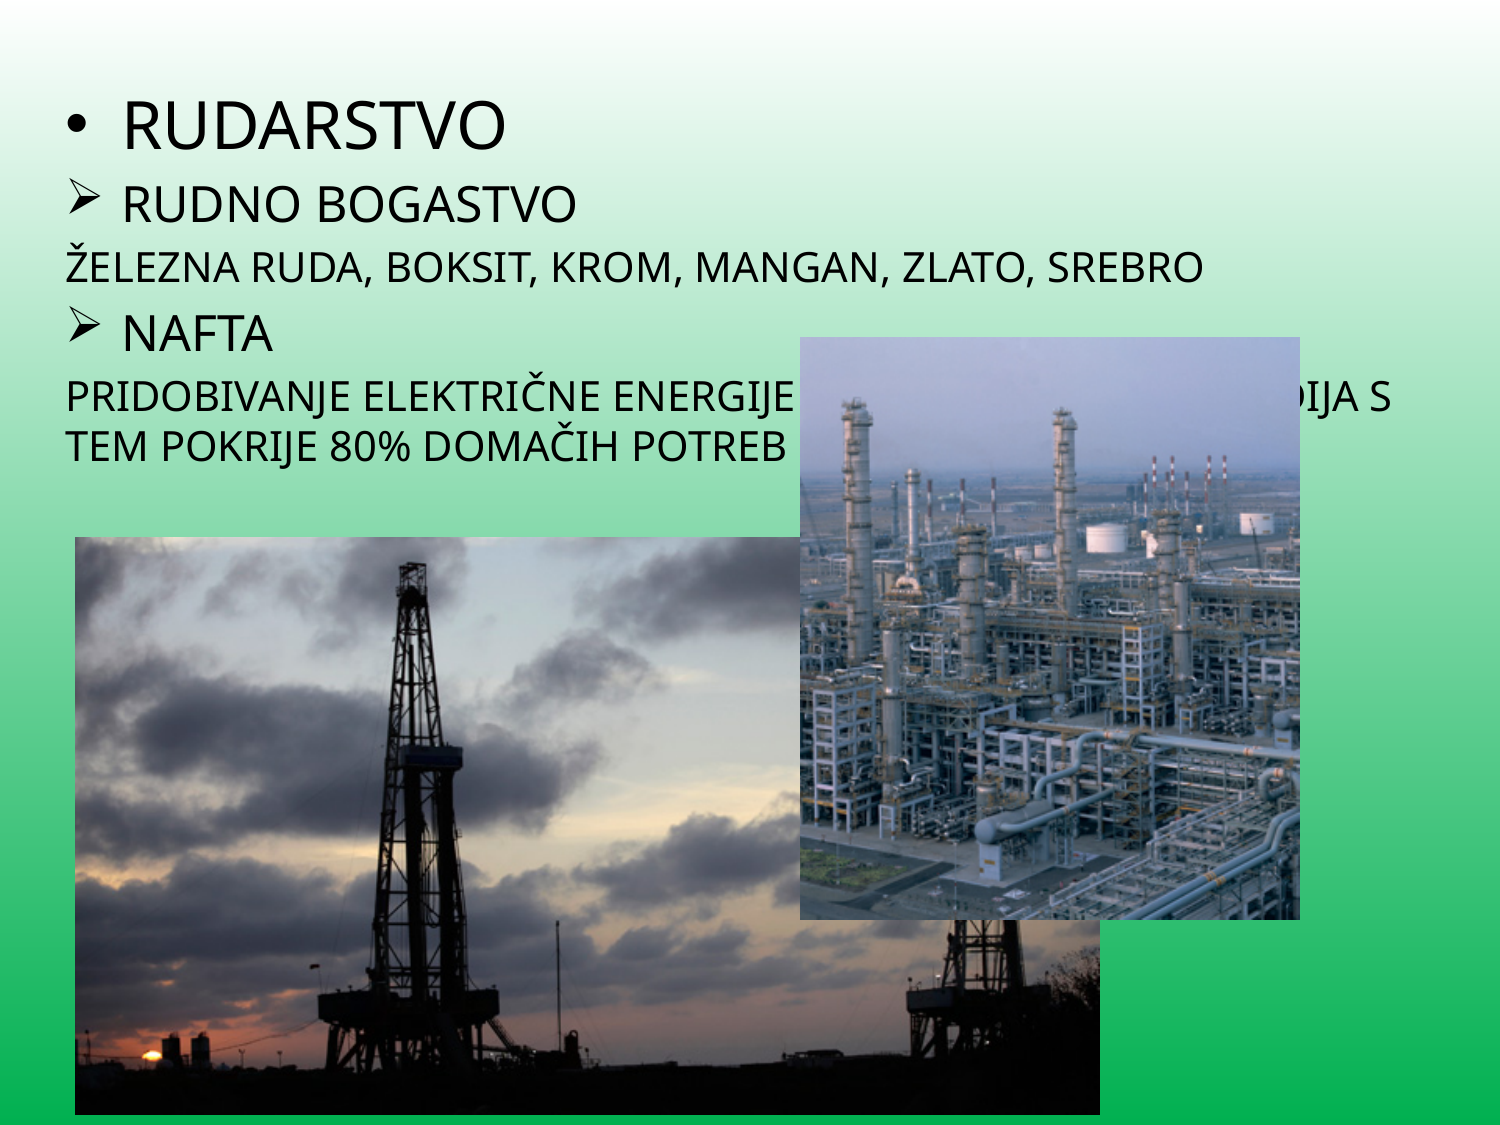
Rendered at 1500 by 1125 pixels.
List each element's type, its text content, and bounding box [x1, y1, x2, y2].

picture [75, 337, 1300, 1115]
list RUDARSTVO RUDNO BOGASTVO ŽELEZNA RUDA, BOKSIT, KROM, MANGAN, ZLATO, SREBRO NAFTA PRIDOBIVANJE ELEKTRIČNE ENERGIJE – PREMOG IN NAFTA; INDIJA S TEM POKRIJE 80% DOMAČIH POTREB [50, 75, 1475, 1005]
